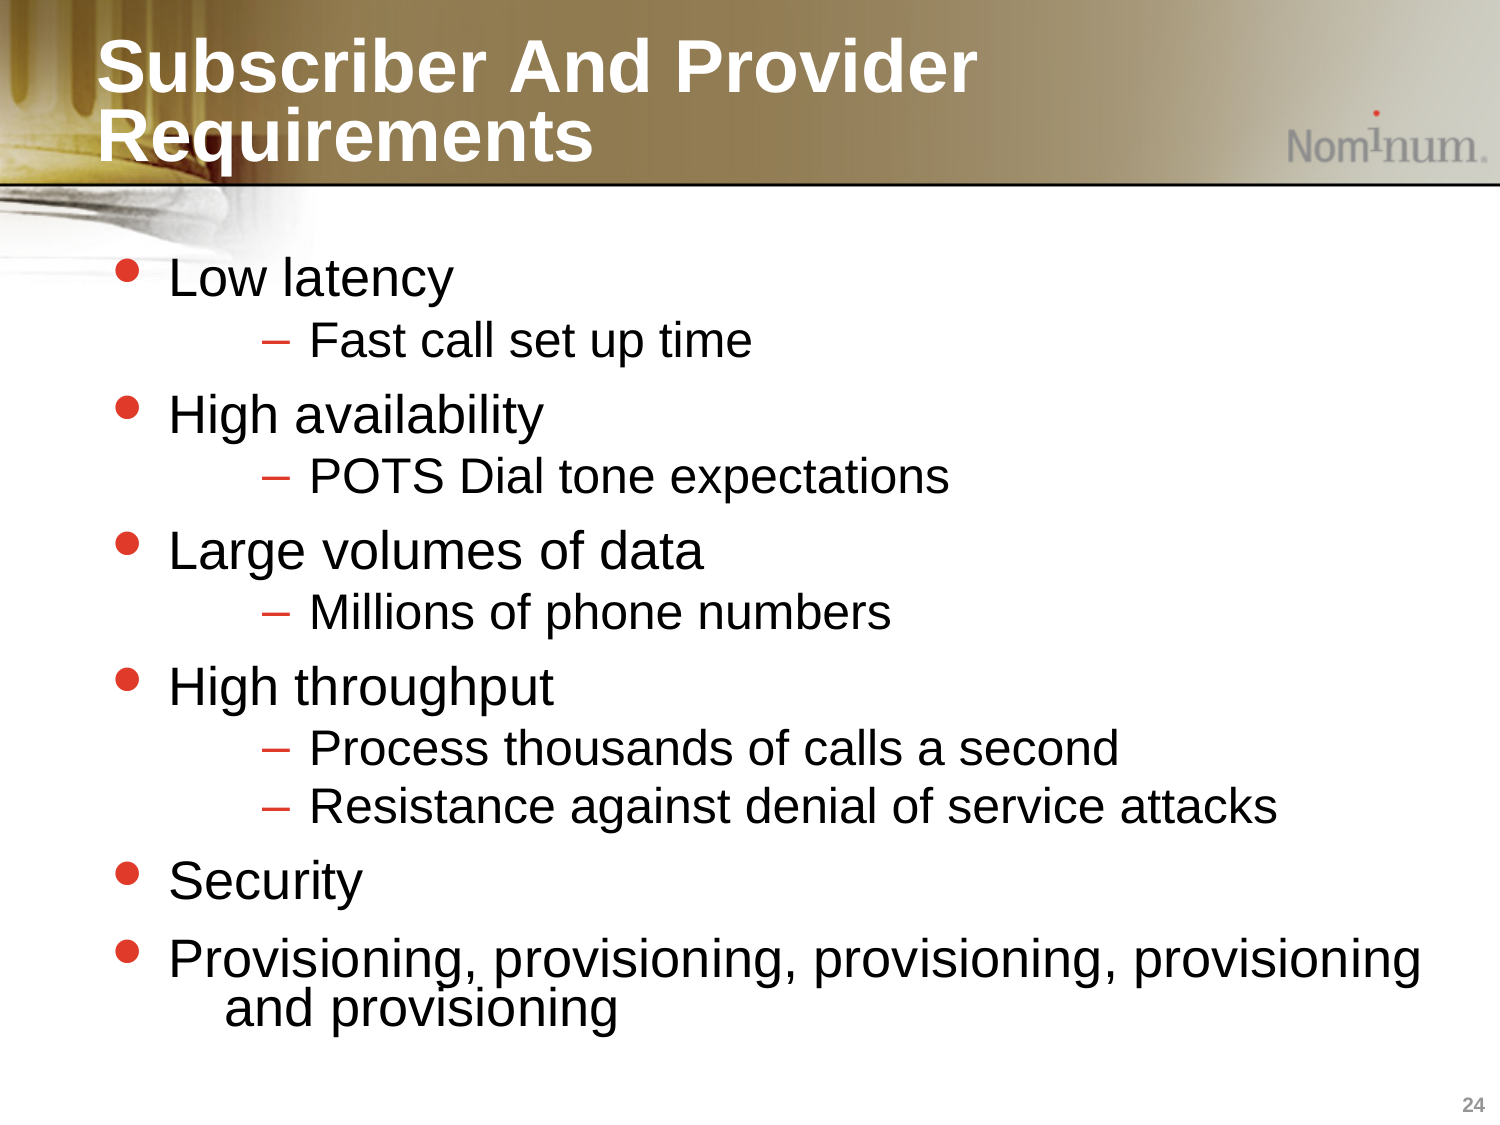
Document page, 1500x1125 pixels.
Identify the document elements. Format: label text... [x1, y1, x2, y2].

title Subscriber And Provider Requirements [81, 18, 1210, 191]
list Low latency Fast call set up time High availability POTS Dial tone expectations Large volumes of data Millions of phone numbers High throughput Process thousands of calls a second Resistance against denial of service attacks Security Provisioning, provisioning, provisioning, provisioning and provisioning [97, 250, 1450, 1125]
picture [0, 0, 1500, 1125]
